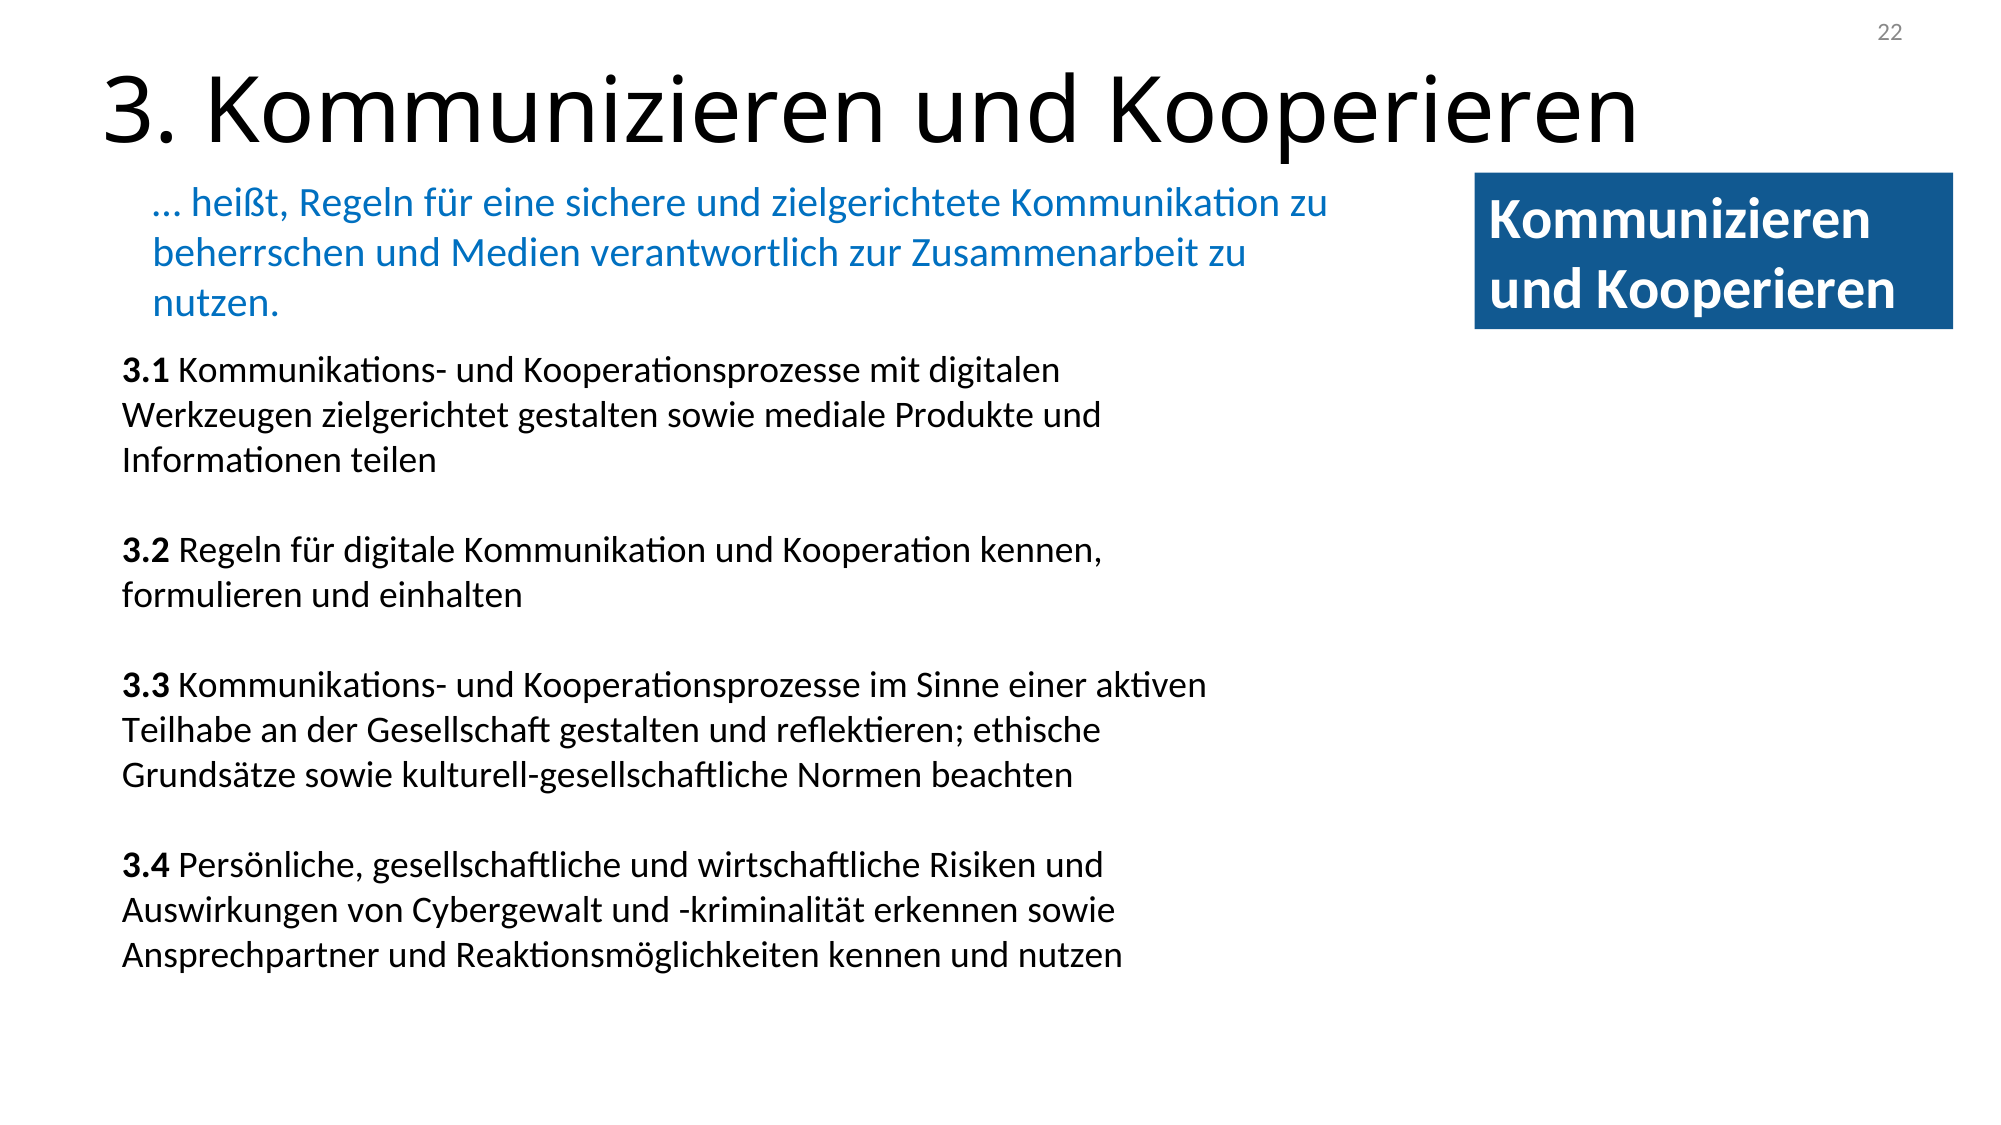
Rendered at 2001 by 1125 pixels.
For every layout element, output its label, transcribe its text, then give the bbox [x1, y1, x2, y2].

text_box 3. Kommunizieren und Kooperieren [87, 3, 1813, 222]
text_box 3.1 Kommunikations- und Kooperationsprozesse mit digitalen Werkzeugen zielgerichtet gestalten sowie mediale Produkte und Informationen teilen 3.2 Regeln für digitale Kommunikation und Kooperation kennen, formulieren und einhalten 3.3 Kommunikations- und Kooperationsprozesse im Sinne einer aktiven Teilhabe an der Gesellschaft gestalten und reflektieren; ethische Grundsätze sowie kulturell-gesellschaftliche Normen beachten 3.4 Persönliche, gesellschaftliche und wirtschaftliche Risiken und Auswirkungen von Cybergewalt und -kriminalität erkennen sowie Ansprechpartner und Reaktionsmöglichkeiten kennen und nutzen [106, 337, 1272, 1034]
text_box Kommunizieren und Kooperieren [1474, 172, 1954, 330]
text_box … heißt, Regeln für eine sichere und zielgerichtete Kommunikation zu beherrschen und Medien verantwortlich zur Zusammenarbeit zu nutzen. [137, 222, 1374, 335]
text_box 22 [1862, 0, 2000, 61]
